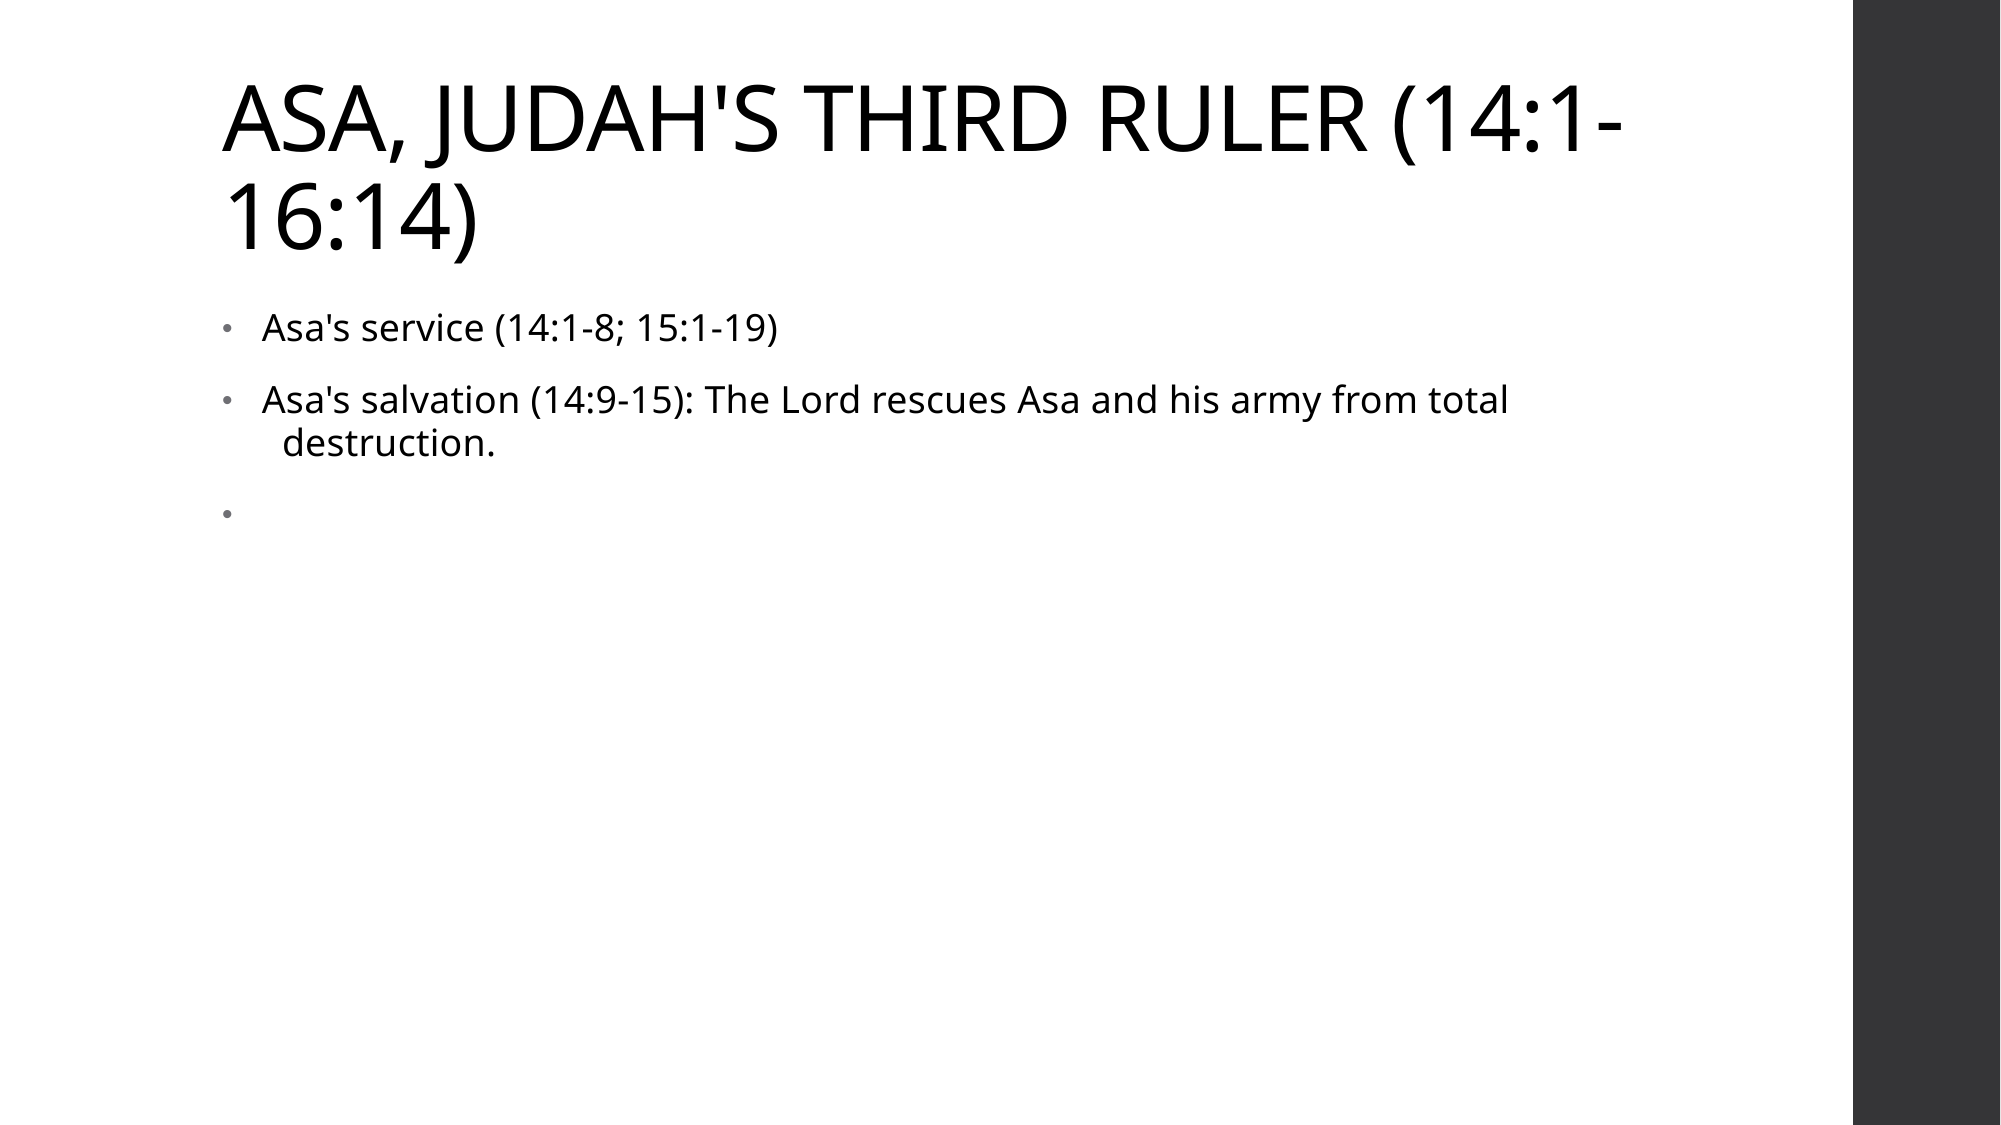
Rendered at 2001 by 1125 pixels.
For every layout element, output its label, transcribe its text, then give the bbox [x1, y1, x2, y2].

title ASA, JUDAH'S THIRD RULER (14:1-16:14) [206, 60, 1797, 278]
list Asa's service (14:1-8; 15:1-19) Asa's salvation (14:9-15): The Lord rescues Asa and his army from total destruction. [206, 299, 1617, 1014]
